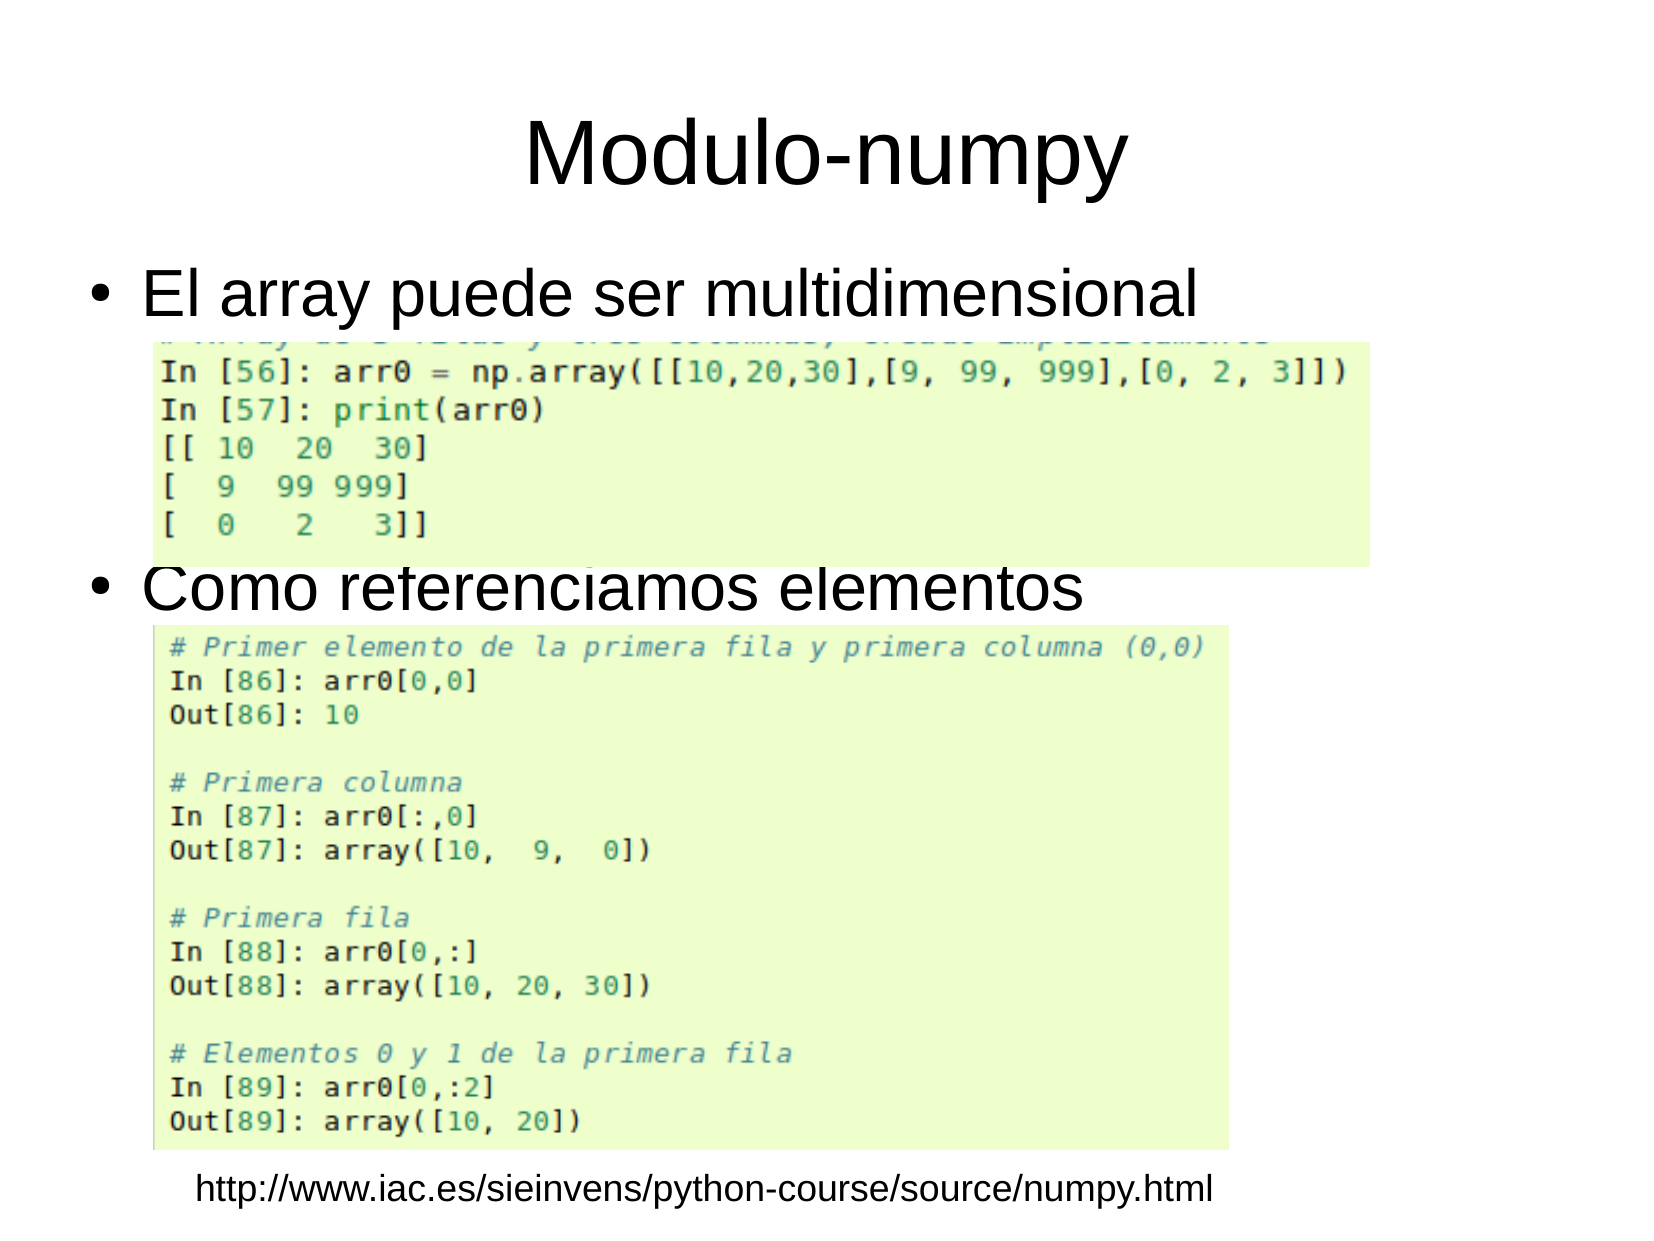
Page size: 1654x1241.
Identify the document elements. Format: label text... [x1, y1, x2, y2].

picture [153, 357, 1370, 567]
text_box http://www.iac.es/sieinvens/python-course/source/numpy.html [144, 1159, 1229, 1217]
title Modulo-numpy [82, 49, 1571, 257]
picture [153, 625, 1229, 1150]
list Como referenciamos elementos [70, 550, 1560, 650]
list El array puede ser multidimensional [70, 256, 1560, 357]
